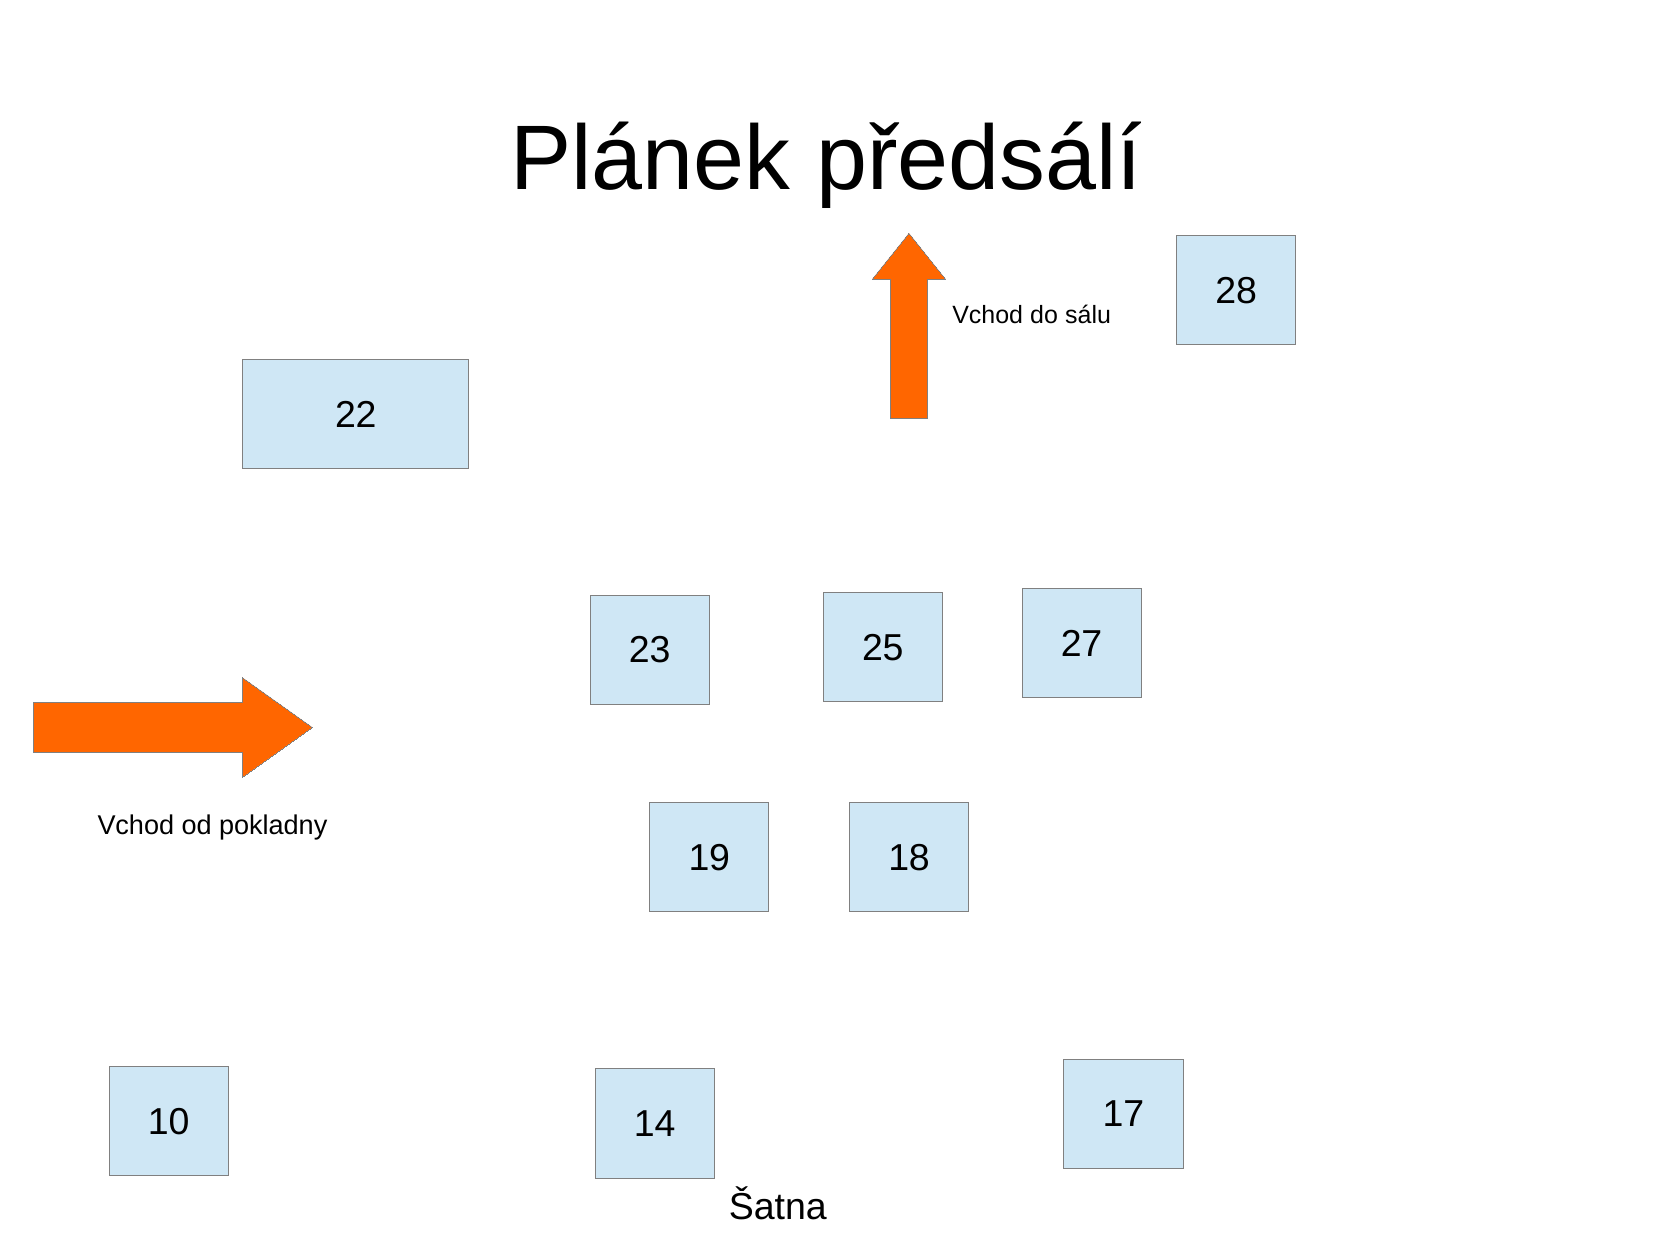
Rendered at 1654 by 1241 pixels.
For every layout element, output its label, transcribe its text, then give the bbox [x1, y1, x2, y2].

text_box Vchod do sálu [937, 293, 1143, 337]
text_box 25 [823, 593, 943, 702]
text_box 10 [109, 1066, 228, 1176]
text_box 22 [243, 360, 469, 469]
title Plánek předsálí [82, 49, 1571, 257]
text_box 19 [650, 802, 769, 912]
text_box 28 [1177, 236, 1296, 345]
text_box 27 [1022, 589, 1141, 698]
text_box 14 [595, 1069, 714, 1178]
text_box Vchod od pokladny [82, 802, 254, 878]
text_box 17 [1064, 1059, 1183, 1168]
text_box Šatna [714, 1178, 842, 1235]
text_box 18 [850, 803, 969, 912]
text_box 23 [590, 595, 709, 704]
text_box [33, 677, 313, 778]
text_box [872, 233, 946, 419]
